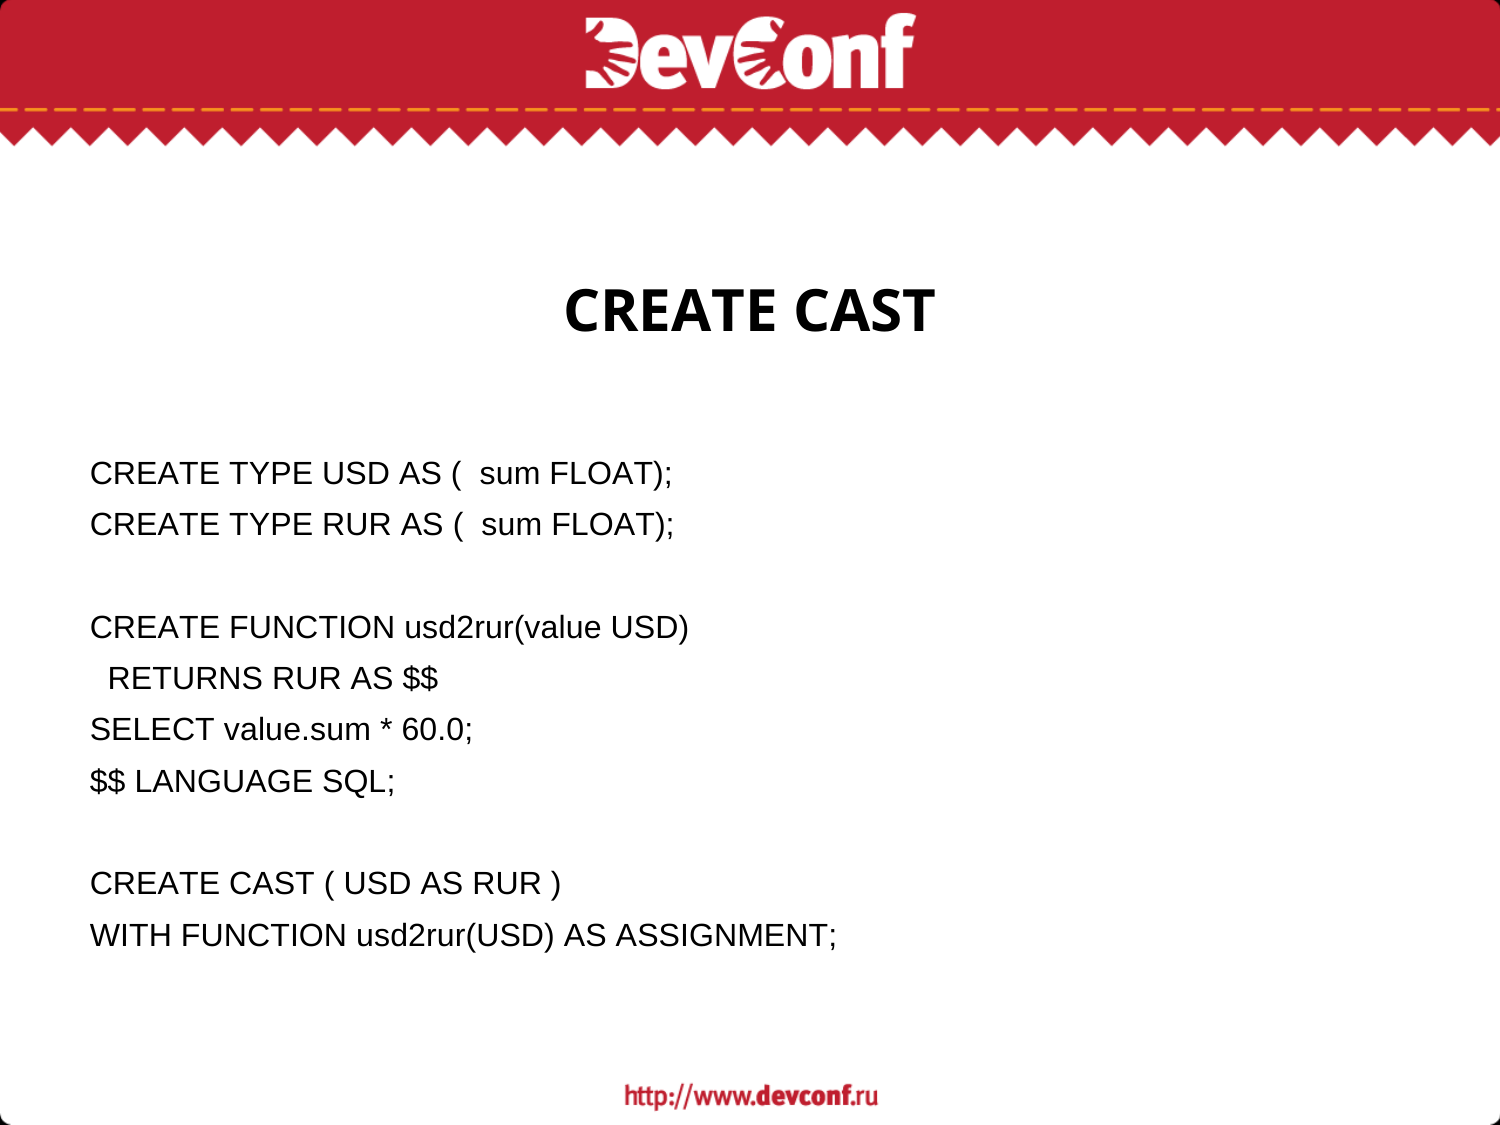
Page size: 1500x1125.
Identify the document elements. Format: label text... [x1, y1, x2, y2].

title CREATE CAST [75, 219, 1426, 398]
picture [0, 0, 1500, 1125]
list CREATE TYPE USD AS ( sum FLOAT); CREATE TYPE RUR AS ( sum FLOAT); CREATE FUNCTION usd2rur(value USD) RETURNS RUR AS $$ SELECT value.sum * 60.0; $$ LANGUAGE SQL; CREATE CAST ( USD AS RUR ) WITH FUNCTION usd2rur(USD) AS ASSIGNMENT; [75, 444, 1426, 965]
